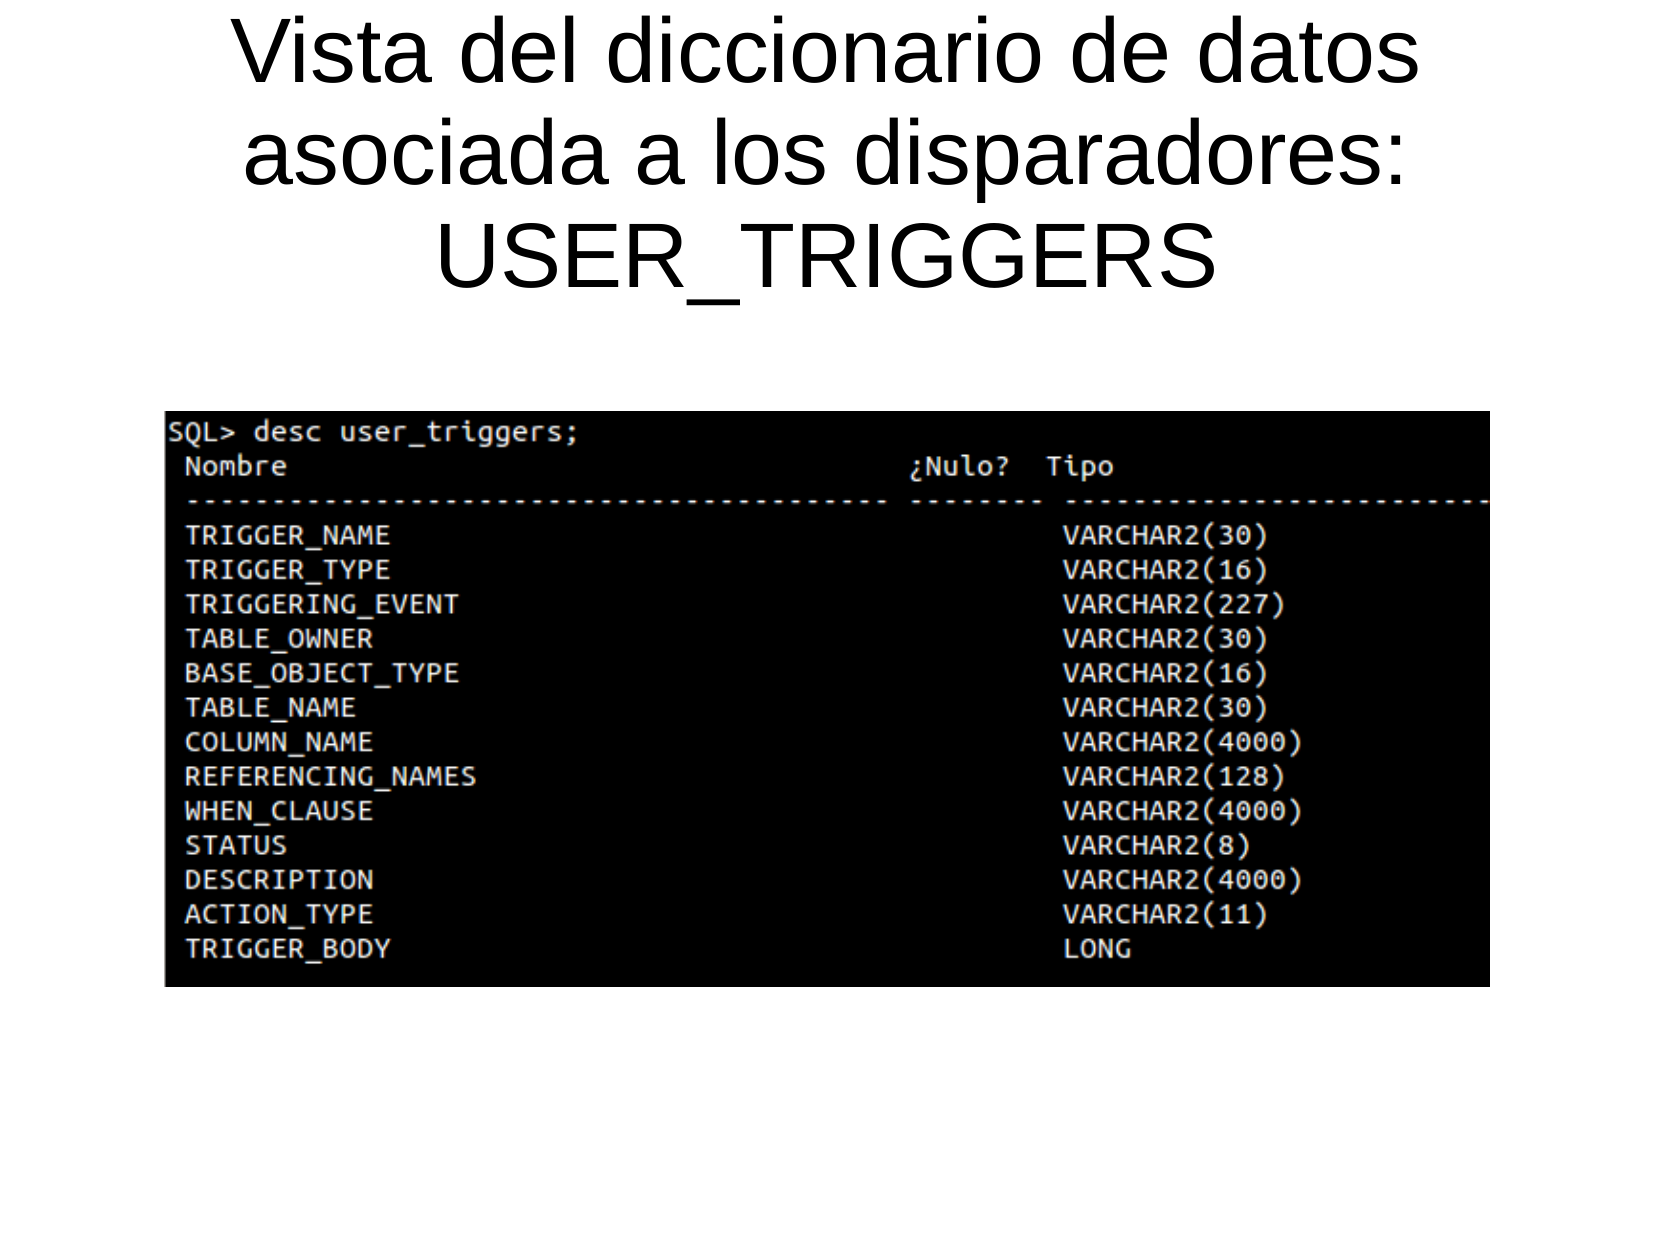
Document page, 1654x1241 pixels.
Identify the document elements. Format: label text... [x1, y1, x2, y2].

picture [164, 411, 1490, 988]
title Vista del diccionario de datos asociada a los disparadores: USER_TRIGGERS [82, 0, 1571, 307]
